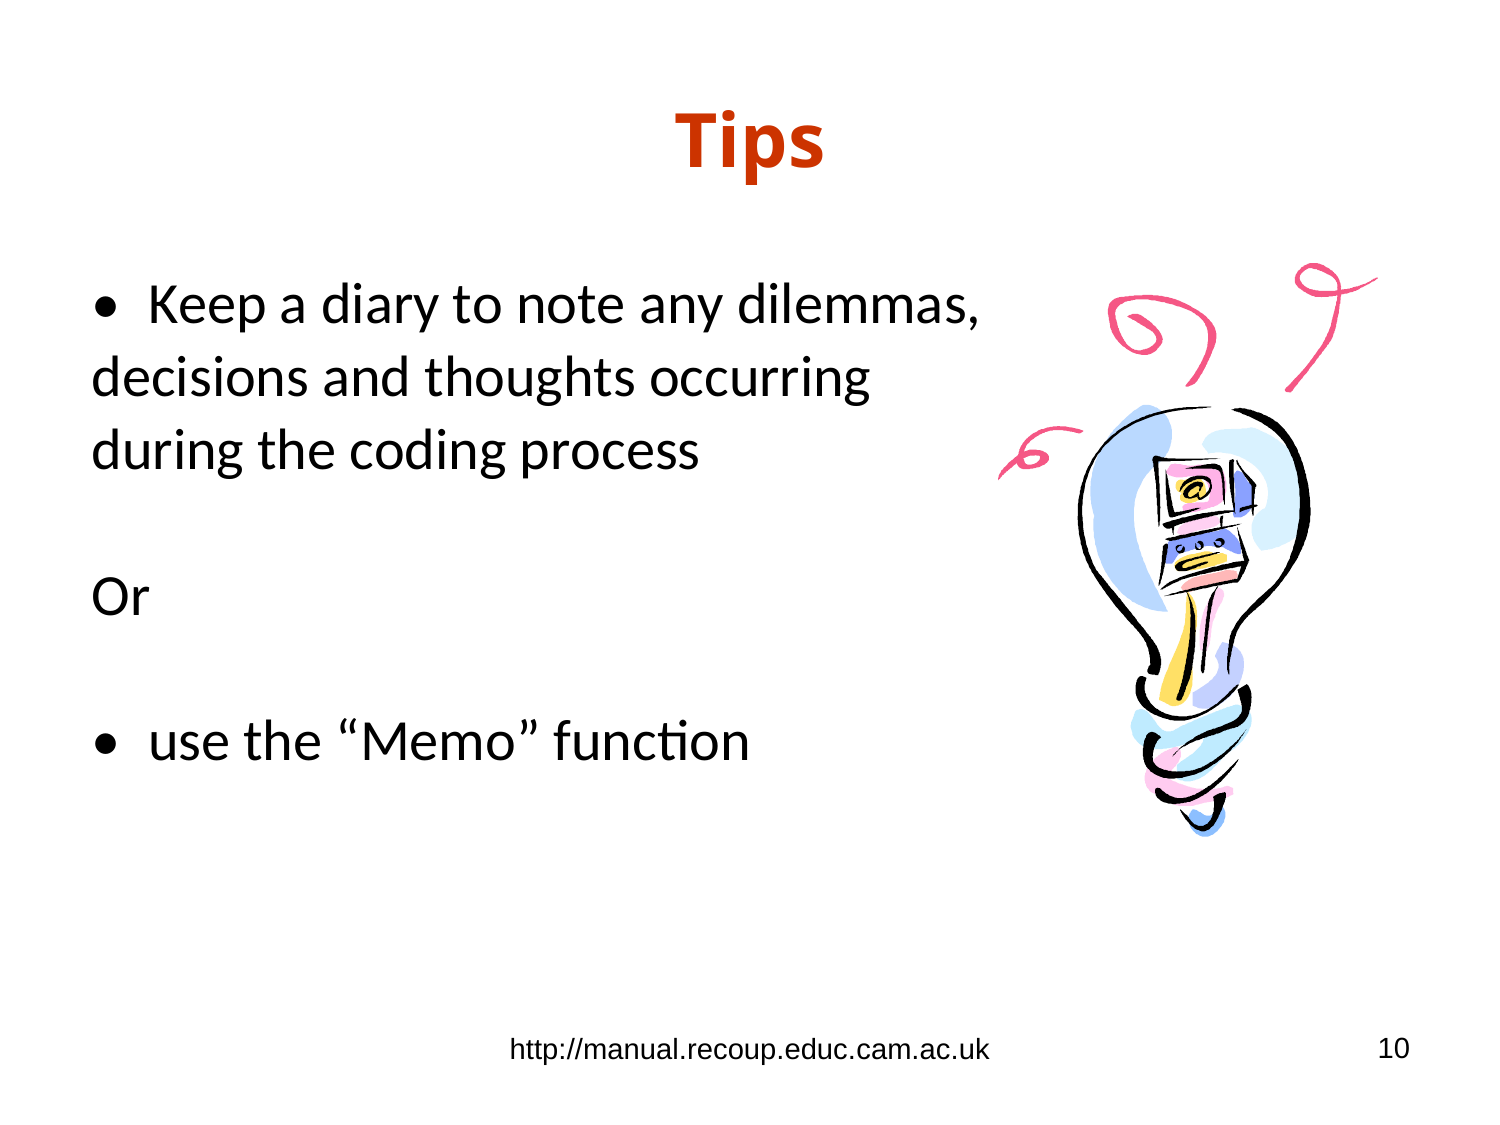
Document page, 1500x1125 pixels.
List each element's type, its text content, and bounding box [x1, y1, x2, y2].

list Keep a diary to note any dilemmas, decisions and thoughts occurring during the coding process Or use the “Memo” function [76, 208, 1093, 1008]
picture [998, 255, 1388, 847]
title Tips [75, 45, 1426, 233]
